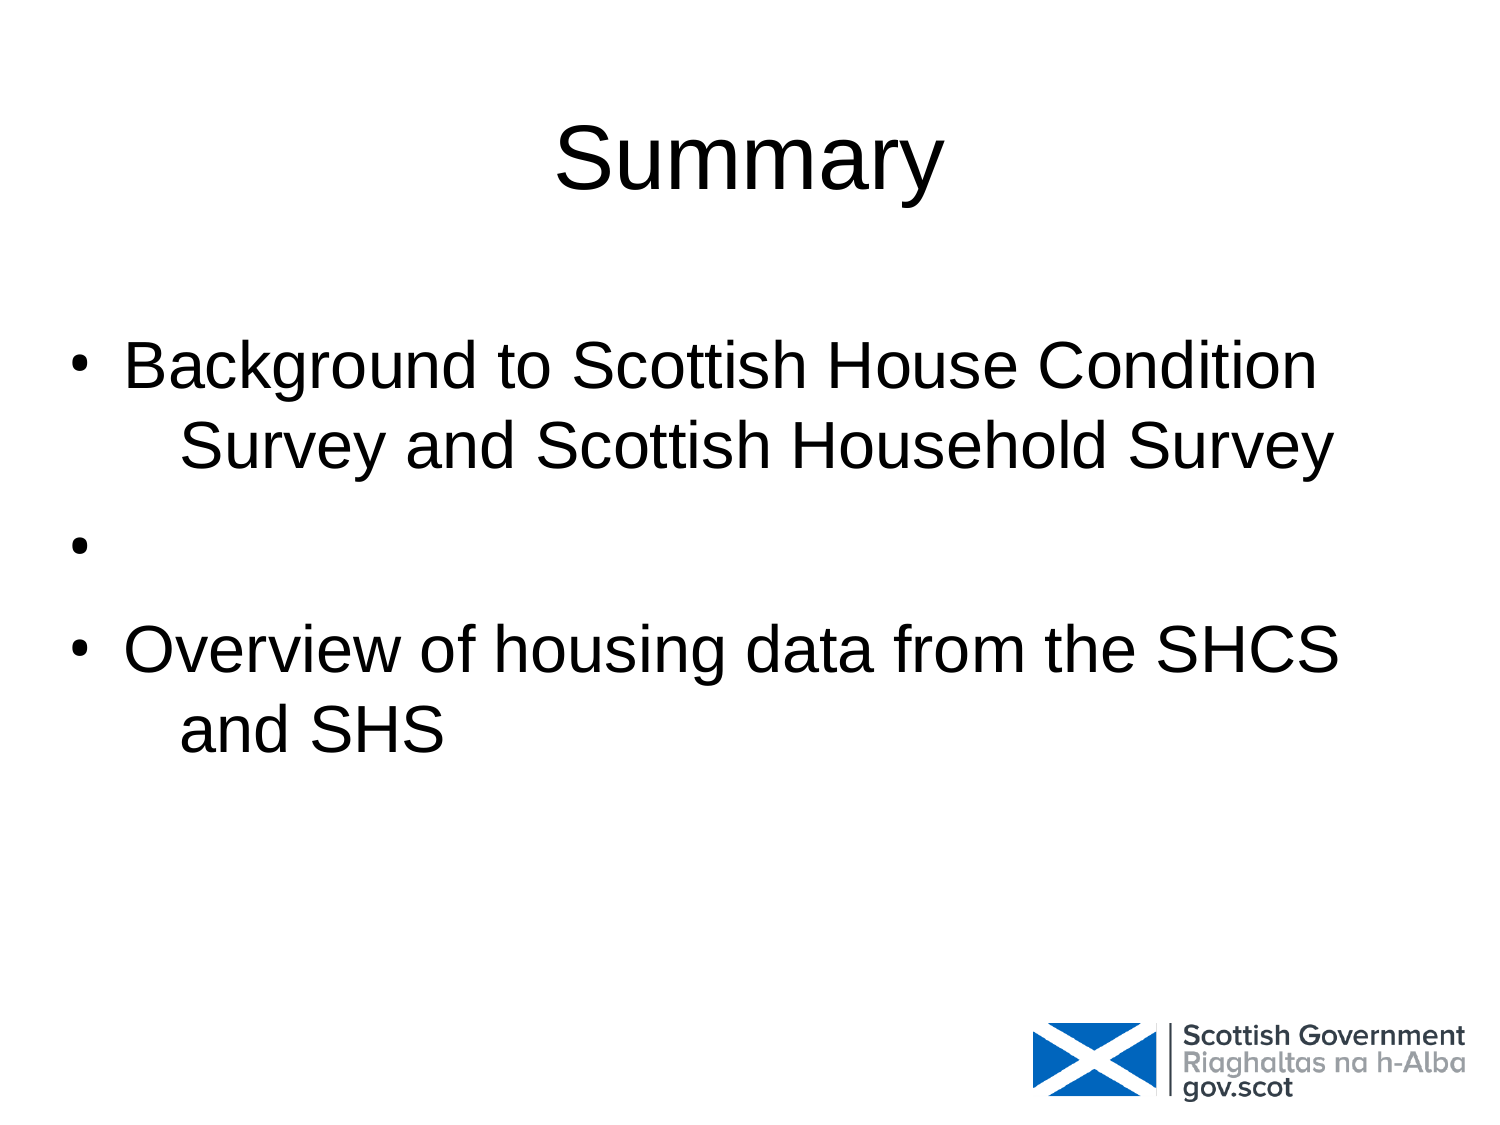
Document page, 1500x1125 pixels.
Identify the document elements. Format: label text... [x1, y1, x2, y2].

title Summary [75, 90, 1426, 207]
list Background to Scottish House Condition Survey and Scottish Household Survey Overview of housing data from the SHCS and SHS [52, 314, 1448, 847]
